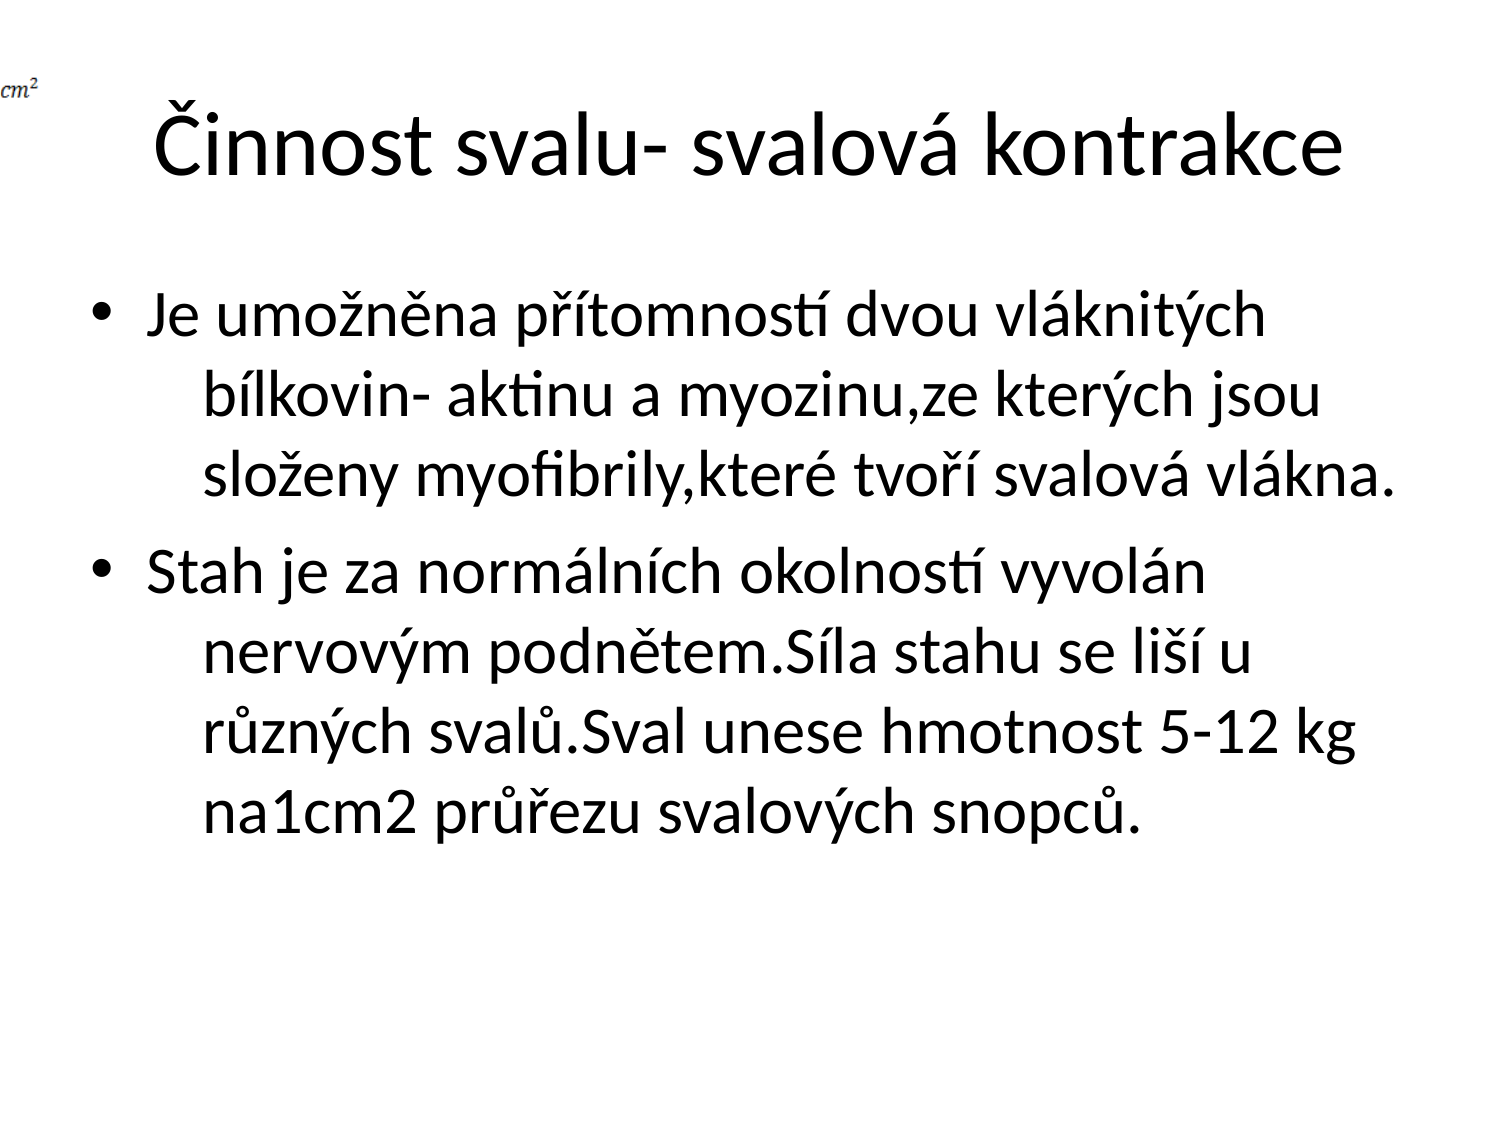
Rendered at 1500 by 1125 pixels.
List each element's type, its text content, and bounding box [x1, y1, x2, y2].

list Je umožněna přítomností dvou vláknitých bílkovin- aktinu a myozinu,ze kterých jsou složeny myofibrily,které tvoří svalová vlákna. Stah je za normálních okolností vyvolán nervovým podnětem.Síla stahu se liší u různých svalů.Sval unese hmotnost 5-12 kg na1cm2 průřezu svalových snopců. [75, 262, 1426, 1005]
title Činnost svalu- svalová kontrakce [75, 45, 1426, 233]
picture [0, 75, 42, 107]
